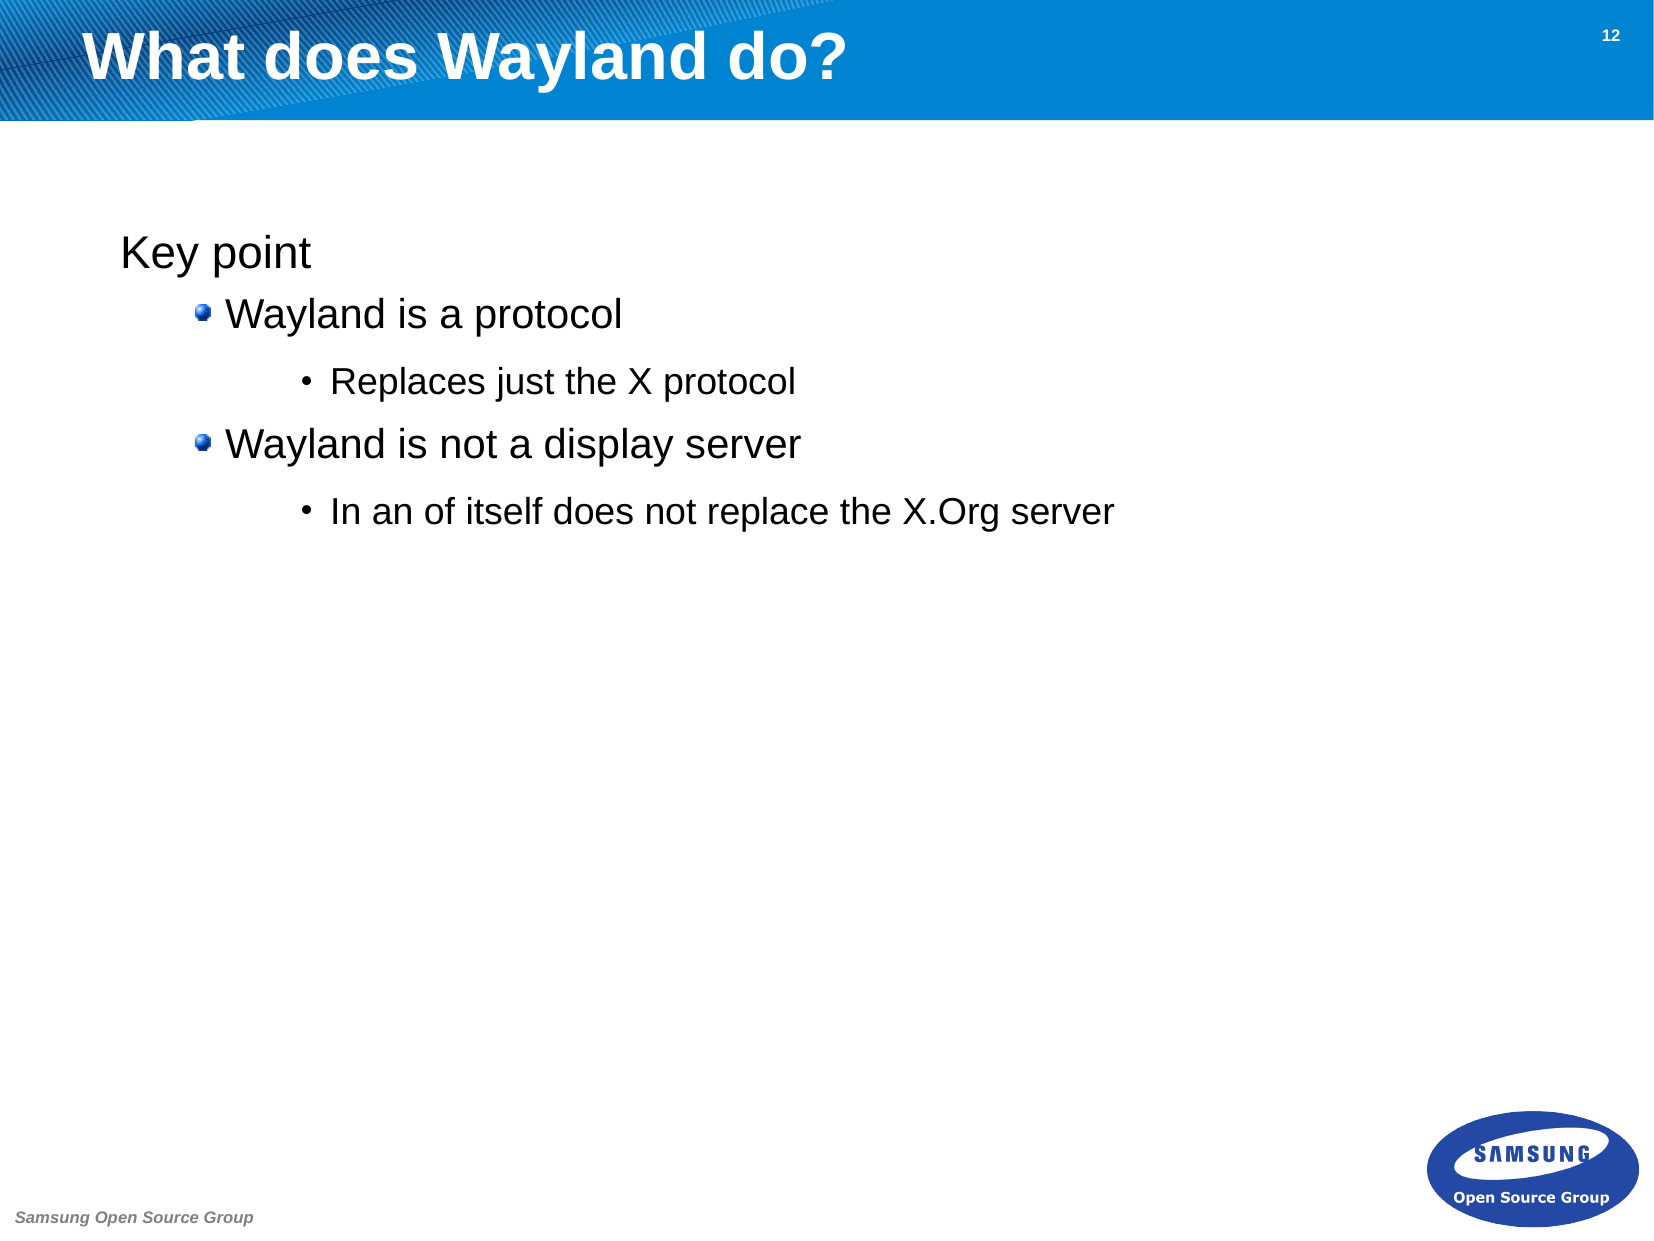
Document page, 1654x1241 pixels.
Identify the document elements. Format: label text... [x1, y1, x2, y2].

list Key point Wayland is a protocol Replaces just the X protocol Wayland is not a display server In an of itself does not replace the X.Org server [90, 225, 1545, 945]
title What does Wayland do? [82, 15, 1570, 100]
picture [1425, 1109, 1641, 1230]
